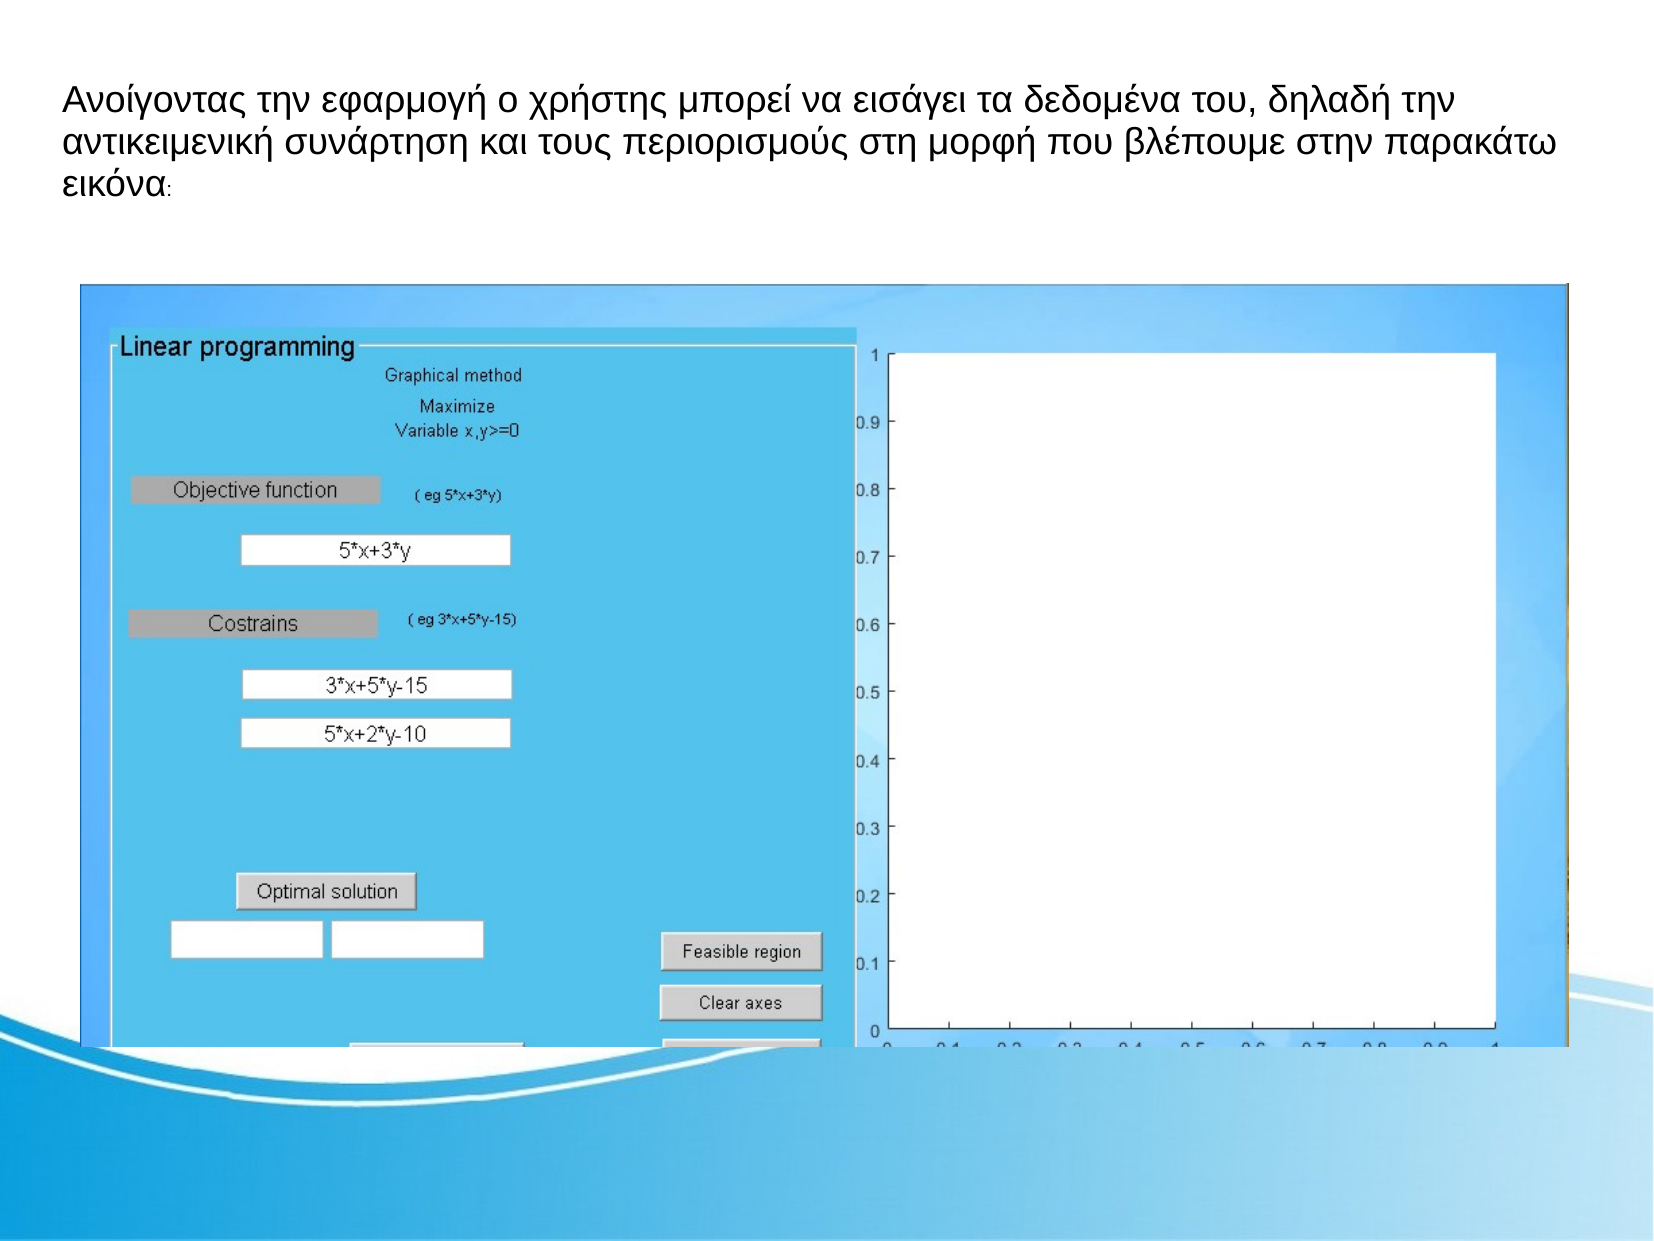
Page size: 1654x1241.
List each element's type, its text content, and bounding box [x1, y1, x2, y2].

text_box Ανοίγοντας την εφαρμογή ο χρήστης μπορεί να εισάγει τα δεδομένα του, δηλαδή την αντικειμενική συνάρτηση και τους περιορισμούς στη μορφή που βλέπουμε στην παρακάτω εικόνα: [47, 70, 1654, 331]
picture [0, 283, 1654, 1241]
